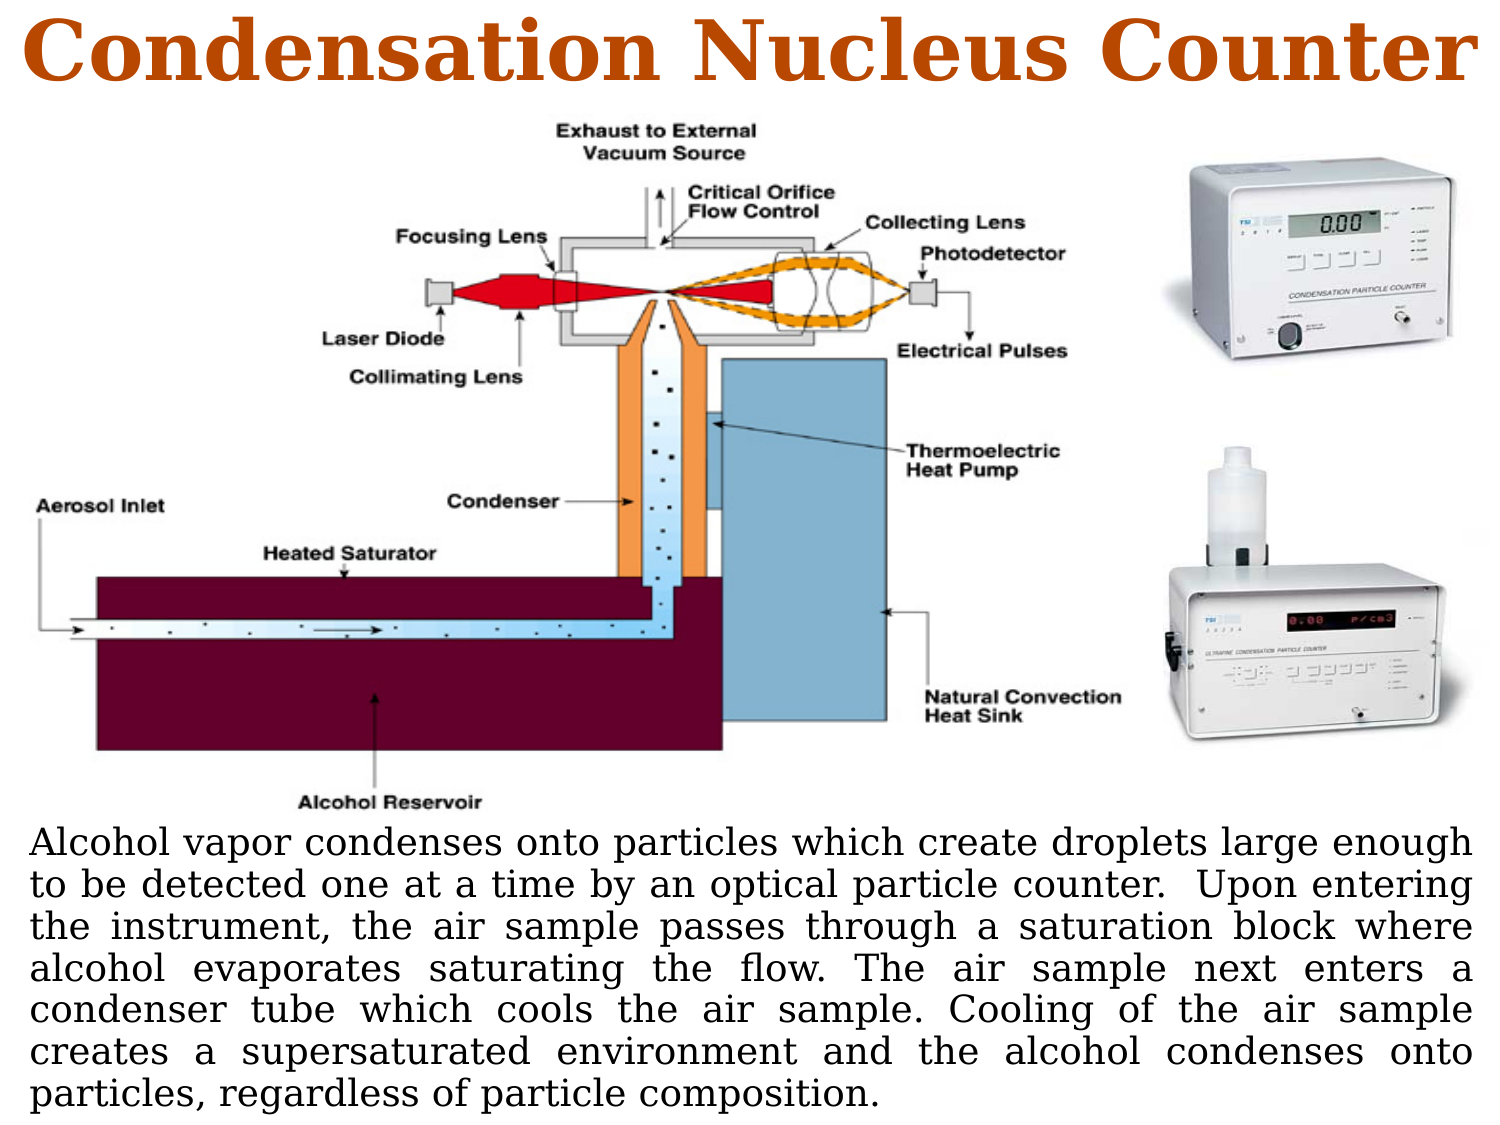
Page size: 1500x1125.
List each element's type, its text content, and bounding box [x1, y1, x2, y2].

text_box Alcohol vapor condenses onto particles which create droplets large enough to be detected one at a time by an optical particle counter. Upon entering the instrument, the air sample passes through a saturation block where alcohol evaporates saturating the flow. The air sample next enters a condenser tube which cools the air sample. Cooling of the air sample creates a supersaturated environment and the alcohol condenses onto particles, regardless of particle composition. [29, 822, 1306, 1125]
picture [29, 113, 1129, 815]
picture [1163, 444, 1500, 773]
picture [1151, 154, 1500, 394]
title Condensation Nucleus Counter [0, 0, 1500, 147]
